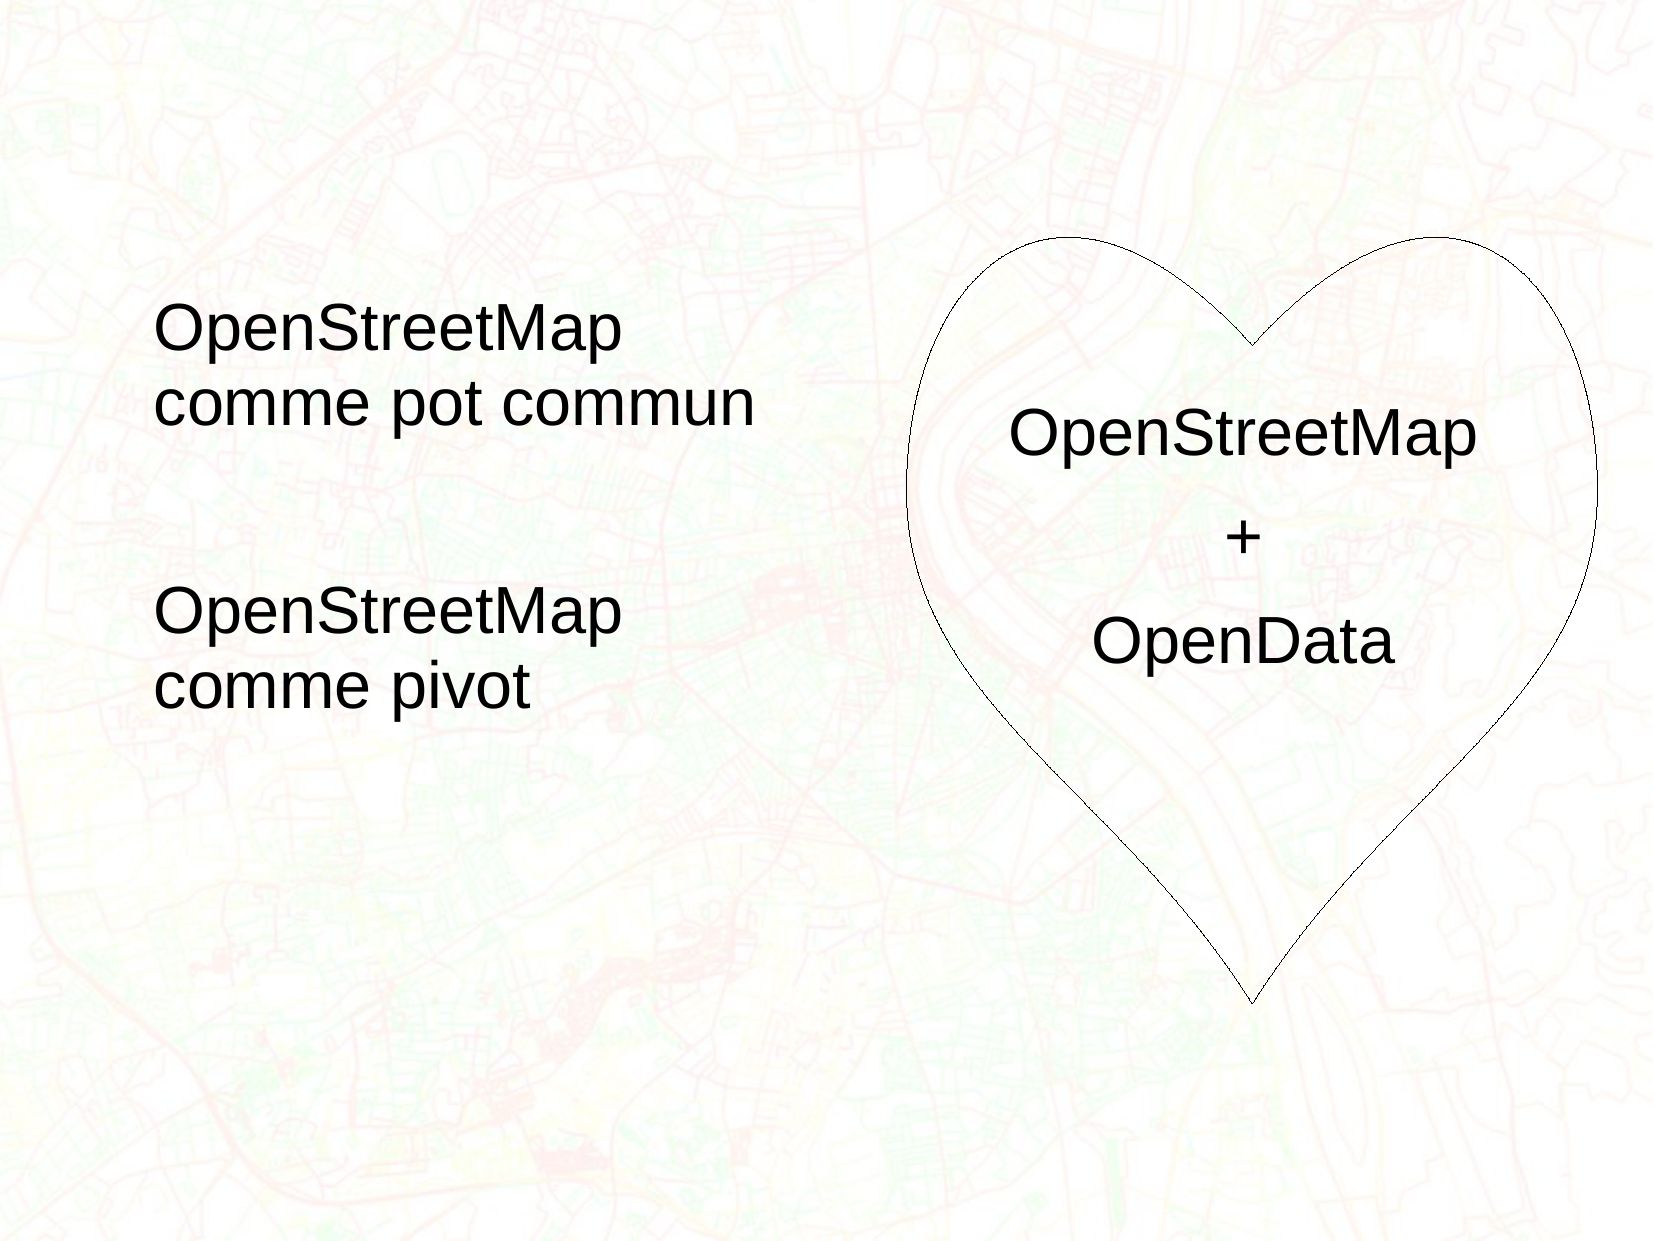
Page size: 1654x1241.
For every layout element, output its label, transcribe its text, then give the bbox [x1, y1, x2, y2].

list OpenStreetMap + OpenData [845, 290, 1572, 1010]
list OpenStreetMap comme pot commun OpenStreetMap comme pivot [82, 290, 809, 1010]
picture [0, 0, 1654, 1241]
